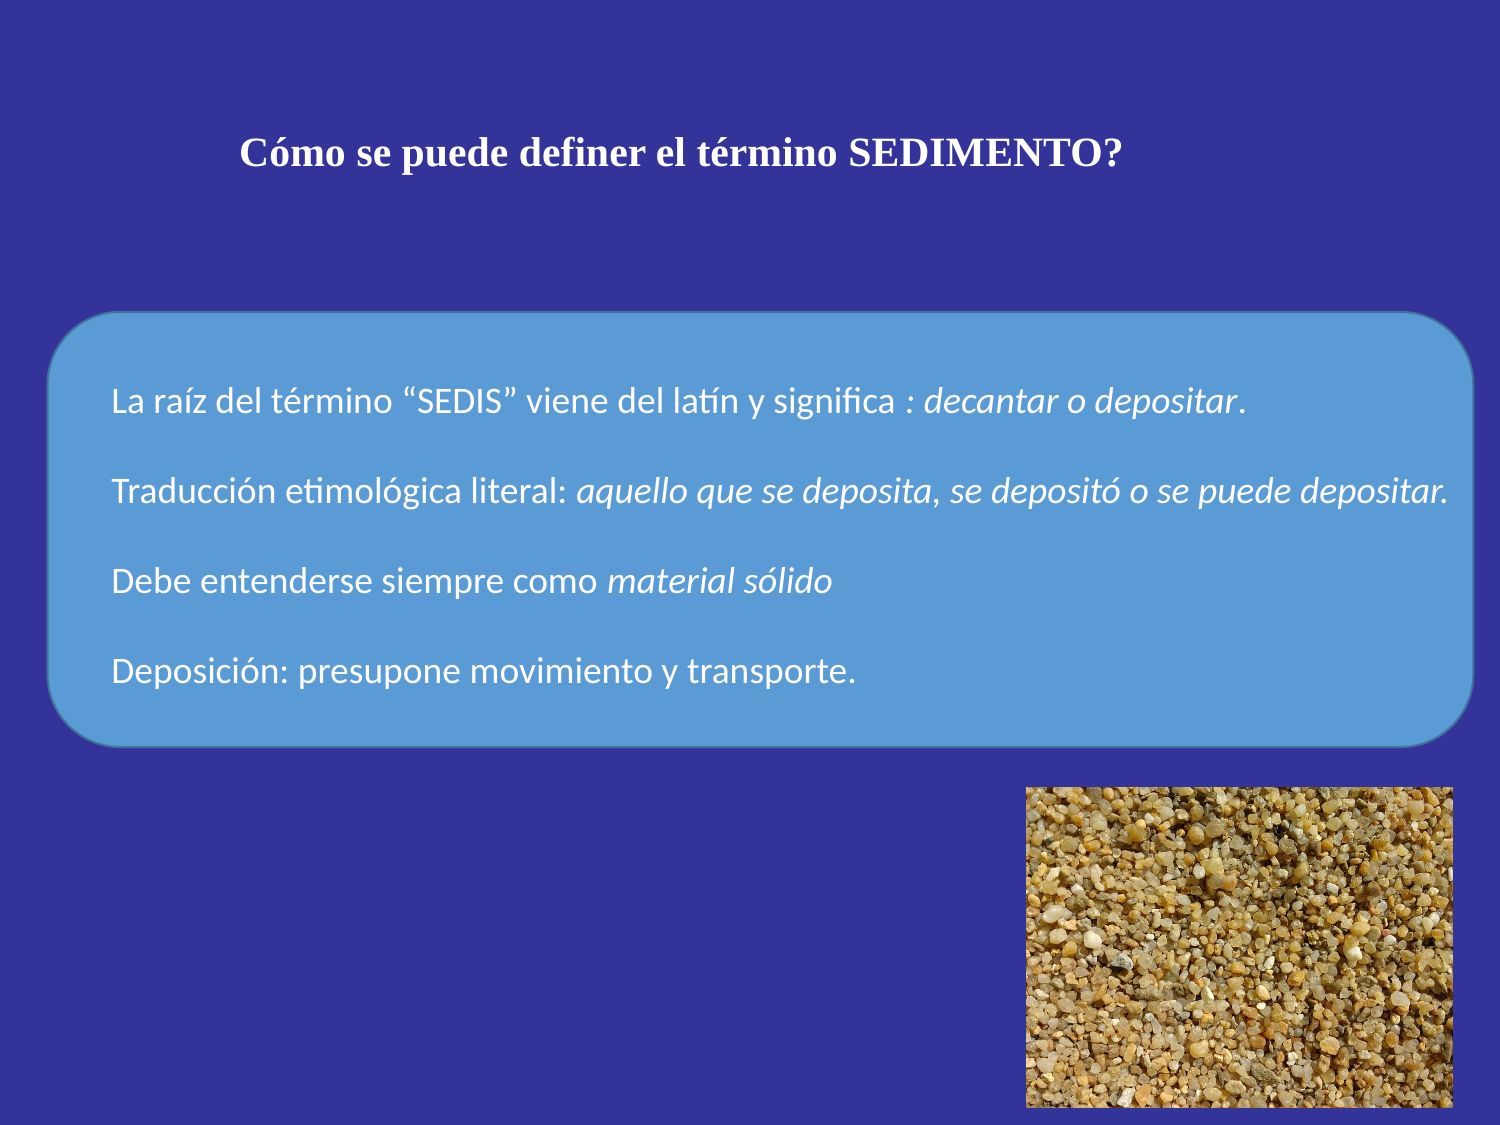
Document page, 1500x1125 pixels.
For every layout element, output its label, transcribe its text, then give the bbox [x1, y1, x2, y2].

picture [1026, 787, 1453, 1108]
text_box Cómo se puede definer el término SEDIMENTO? [224, 117, 1157, 183]
text_box La raíz del término “SEDIS” viene del latín y significa : decantar o depositar. Traducción etimológica literal: aquello que se deposita, se depositó o se puede depositar. Debe entenderse siempre como material sólido Deposición: presupone movimiento y transporte. [96, 368, 1496, 747]
text_box [47, 311, 1472, 743]
